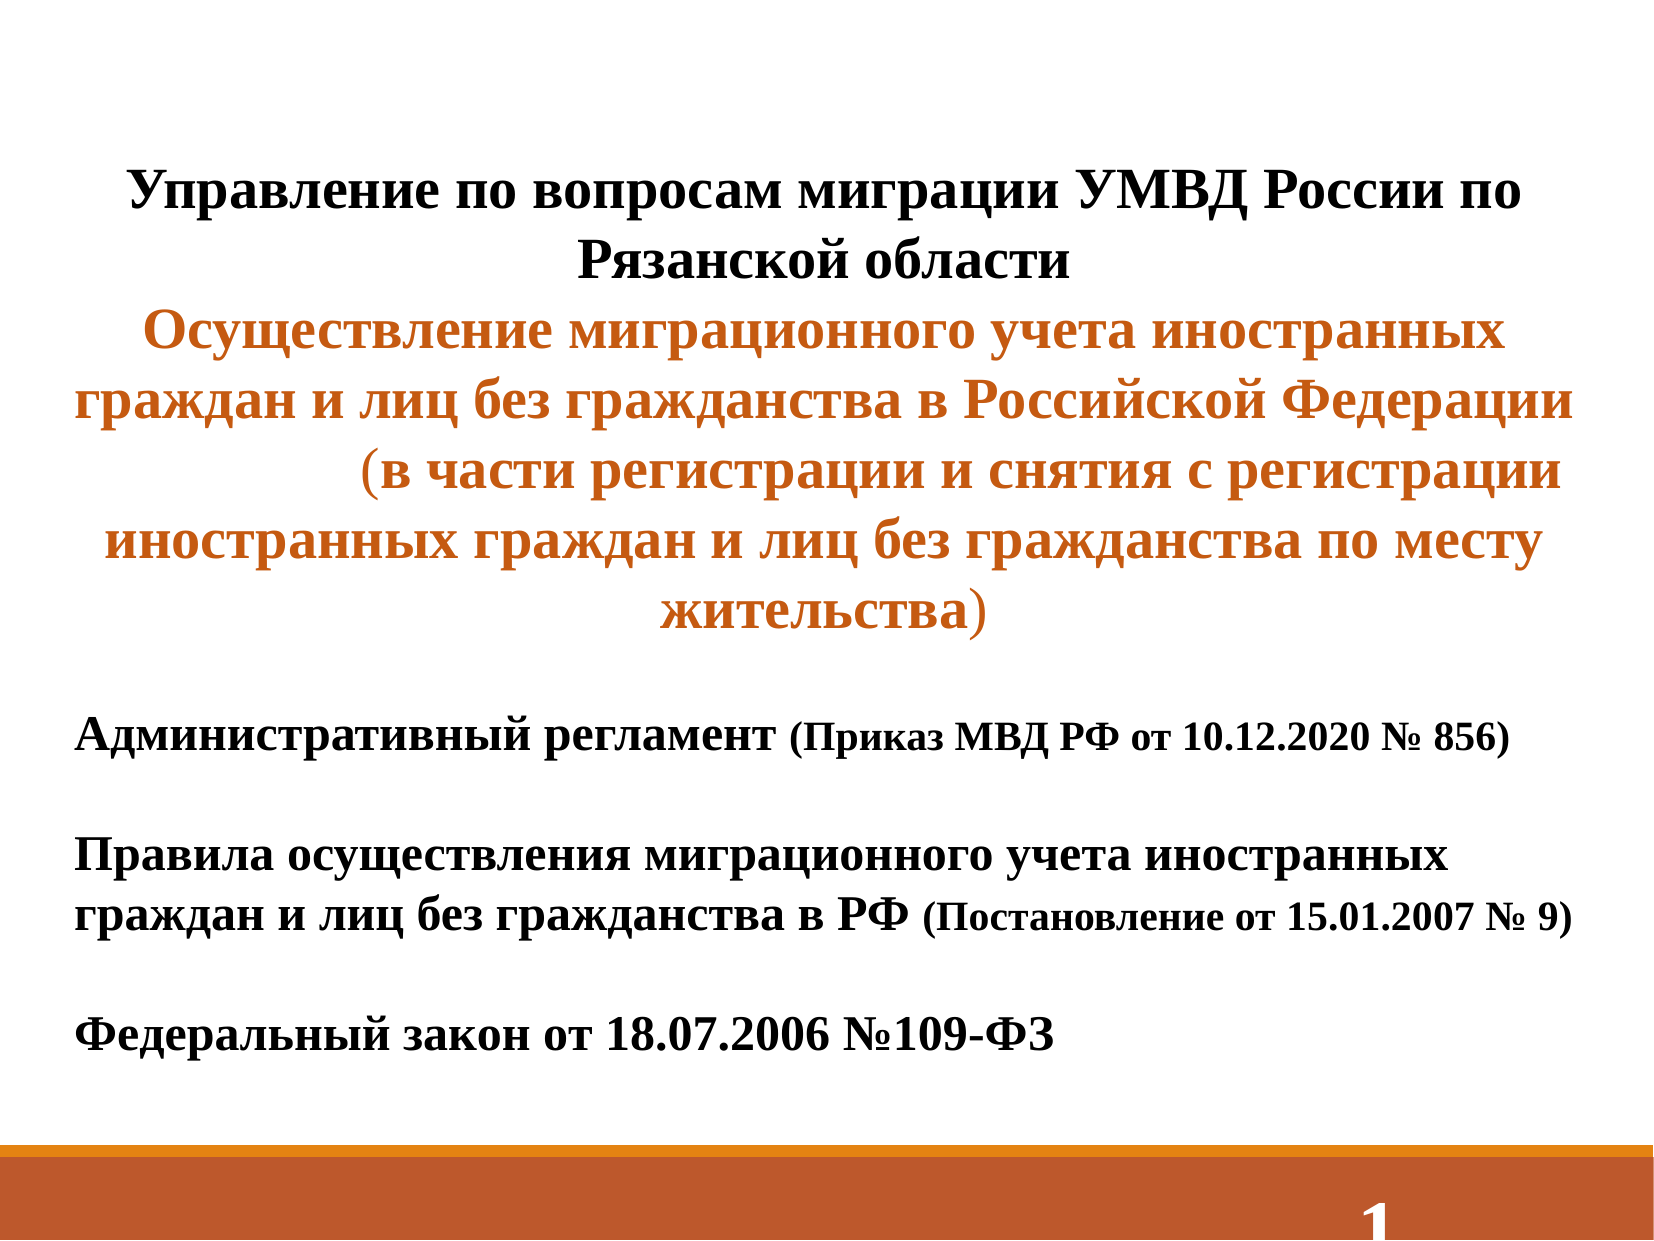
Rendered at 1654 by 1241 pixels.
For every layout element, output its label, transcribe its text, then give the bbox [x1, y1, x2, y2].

text_box [1342, 1168, 1521, 1235]
text_box Управление по вопросам миграции УМВД России по Рязанской области Осуществление миграционного учета иностранных граждан и лиц без гражданства в Российской Федерации (в части регистрации и снятия с регистрации иностранных граждан и лиц без гражданства по месту жительства) Административный регламент (Приказ МВД РФ от 10.12.2020 № 856) Правила осуществления миграционного учета иностранных граждан и лиц без гражданства в РФ (Постановление от 15.01.2007 № 9) Федеральный закон от 18.07.2006 №109-ФЗ [58, 73, 1590, 1173]
title [58, 12, 1591, 1069]
